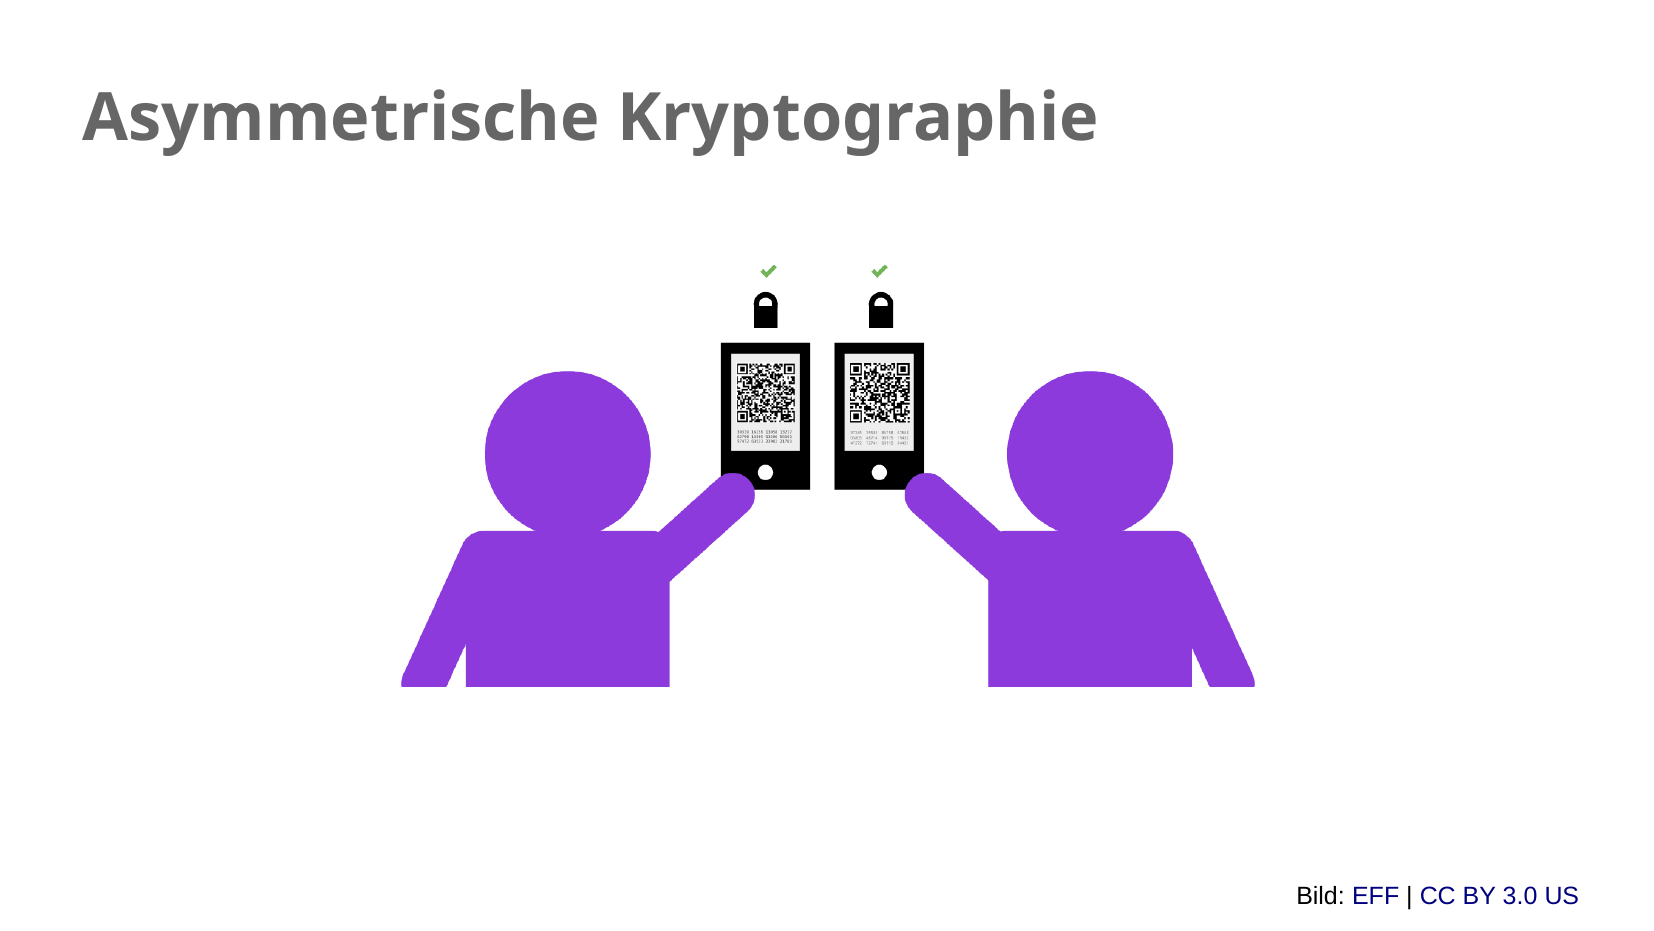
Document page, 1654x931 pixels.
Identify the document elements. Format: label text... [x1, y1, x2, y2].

picture [383, 243, 1270, 687]
title Asymmetrische Kryptographie [82, 37, 1571, 193]
text_box Bild: EFF | CC BY 3.0 US [1281, 874, 1607, 931]
